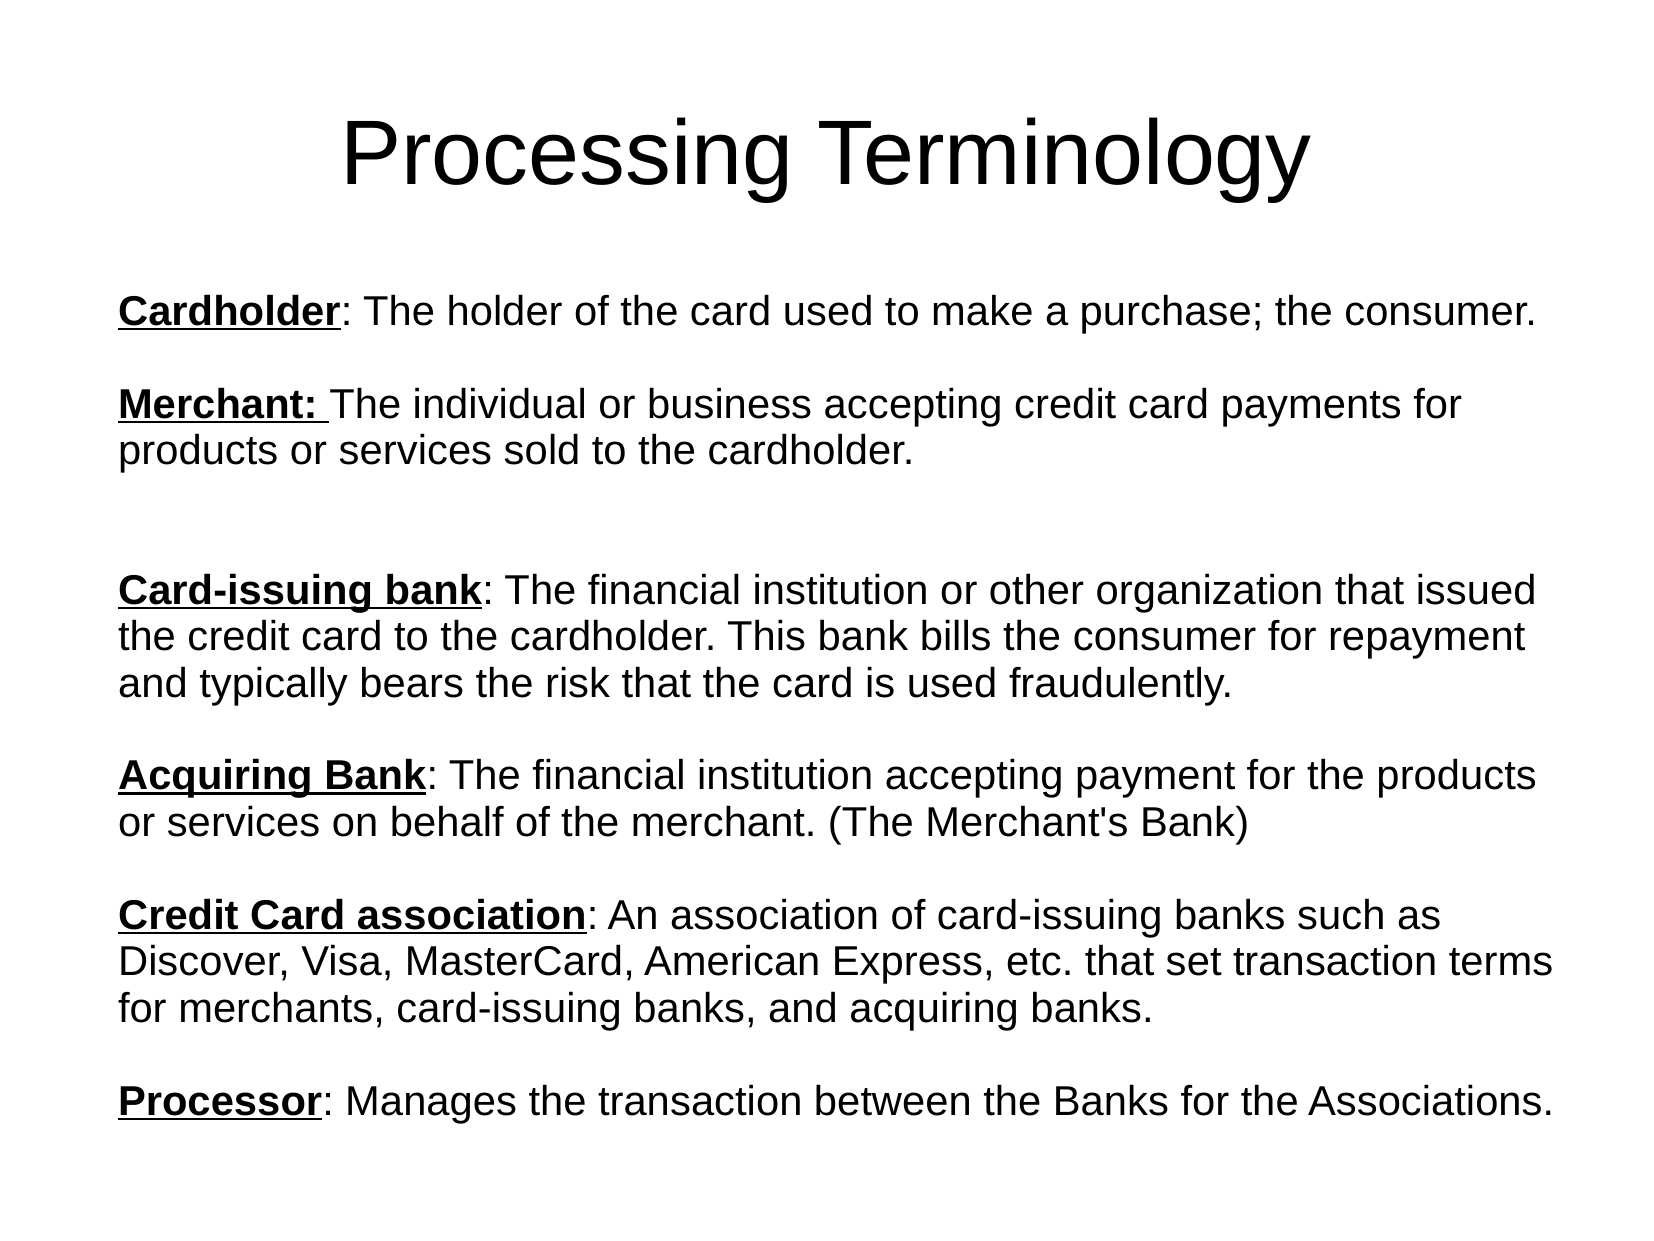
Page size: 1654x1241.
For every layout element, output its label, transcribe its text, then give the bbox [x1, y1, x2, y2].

title Processing Terminology [82, 49, 1571, 257]
subtitle Cardholder: The holder of the card used to make a purchase; the consumer. Merchant: The individual or business accepting credit card payments for products or services sold to the cardholder. Card-issuing bank: The financial institution or other organization that issued the credit card to the cardholder. This bank bills the consumer for repayment and typically bears the risk that the card is used fraudulently. Acquiring Bank: The financial institution accepting payment for the products or services on behalf of the merchant. (The Merchant's Bank) Credit Card association: An association of card-issuing banks such as Discover, Visa, MasterCard, American Express, etc. that set transaction terms for merchants, card-issuing banks, and acquiring banks. Processor: Manages the transaction between the Banks for the Associations. [118, 280, 1571, 1178]
